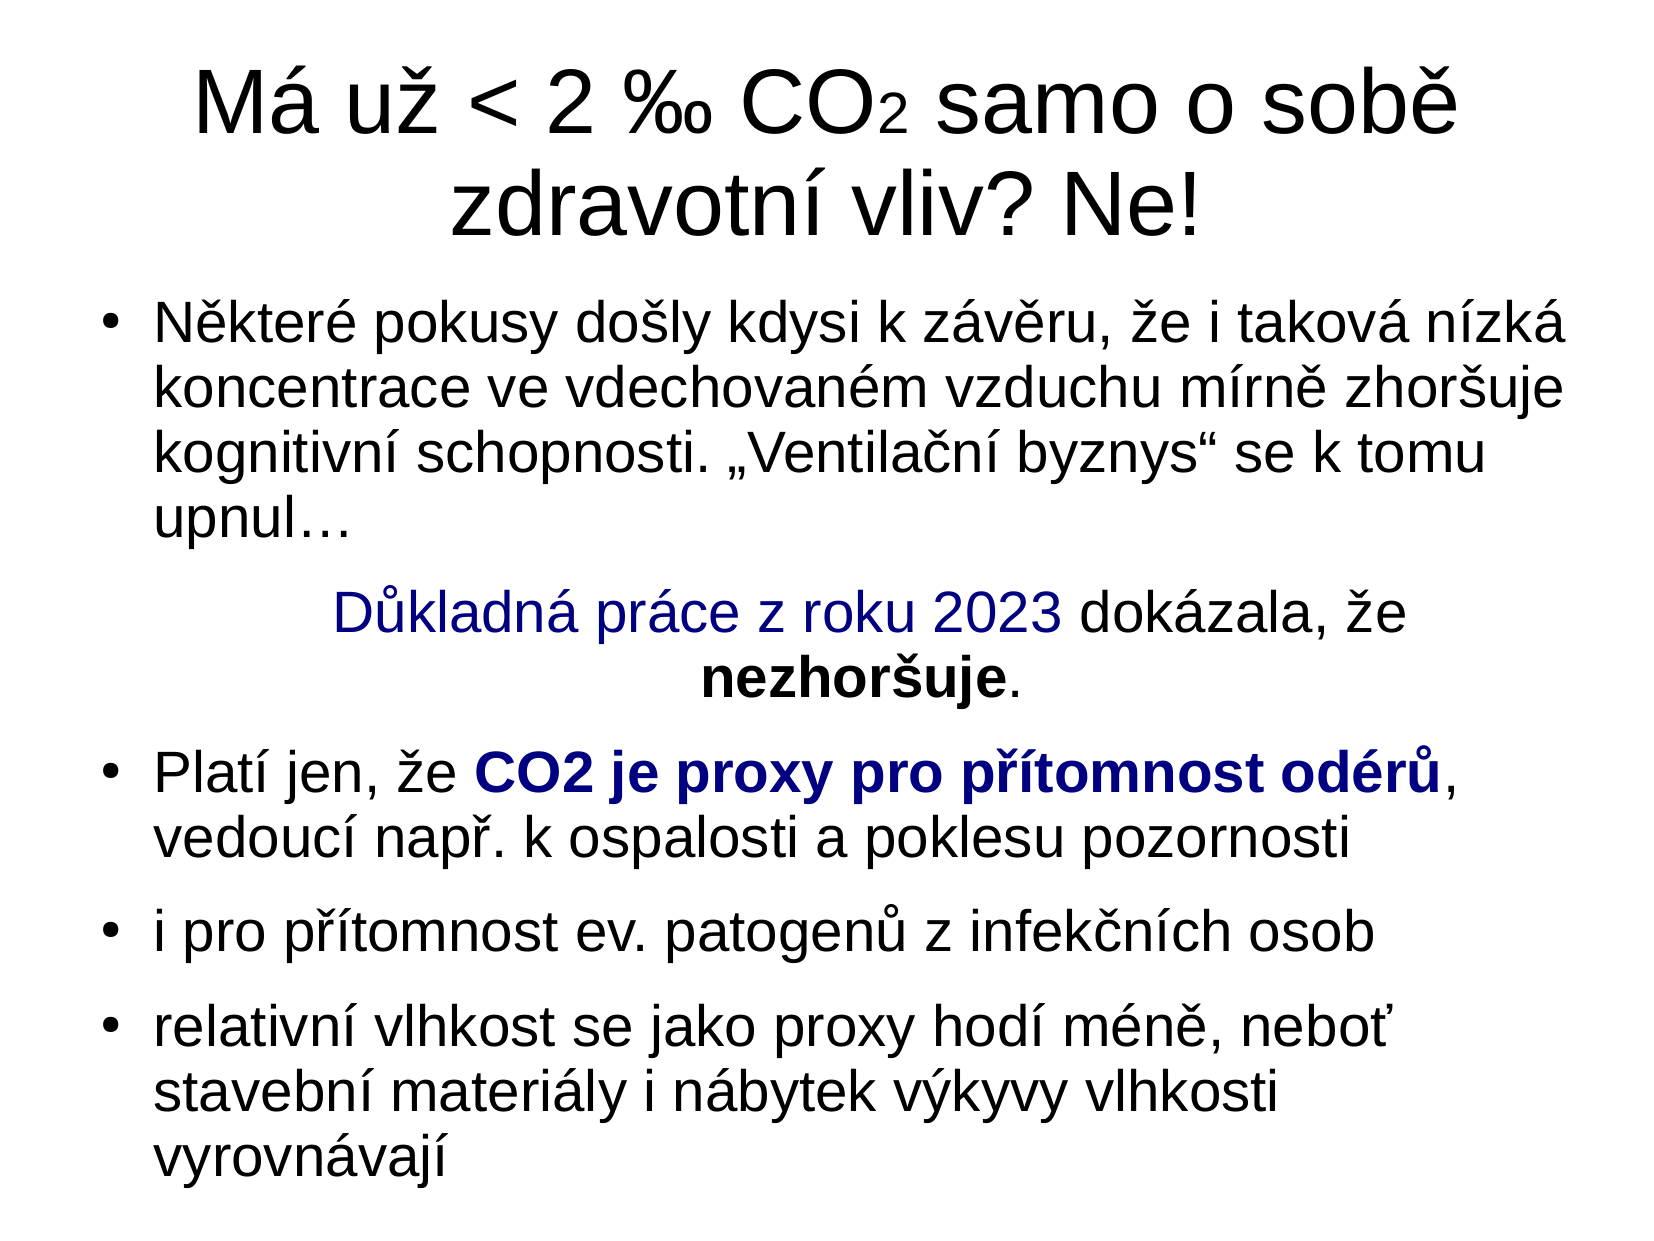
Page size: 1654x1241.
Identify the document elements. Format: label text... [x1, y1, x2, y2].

title Má už < 2 ‰ CO2 samo o sobě zdravotní vliv? Ne! [82, 49, 1571, 257]
list Některé pokusy došly kdysi k závěru, že i taková nízká koncentrace ve vdechovaném vzduchu mírně zhoršuje kognitivní schopnosti. „Ventilační byznys“ se k tomu upnul… Důkladná práce z roku 2023 dokázala, že nezhoršuje. Platí jen, že CO2 je proxy pro přítomnost odérů, vedoucí např. k ospalosti a poklesu pozornosti i pro přítomnost ev. patogenů z infekčních osob relativní vlhkost se jako proxy hodí méně, neboť stavební materiály i nábytek výkyvy vlhkosti vyrovnávají [82, 290, 1571, 1228]
